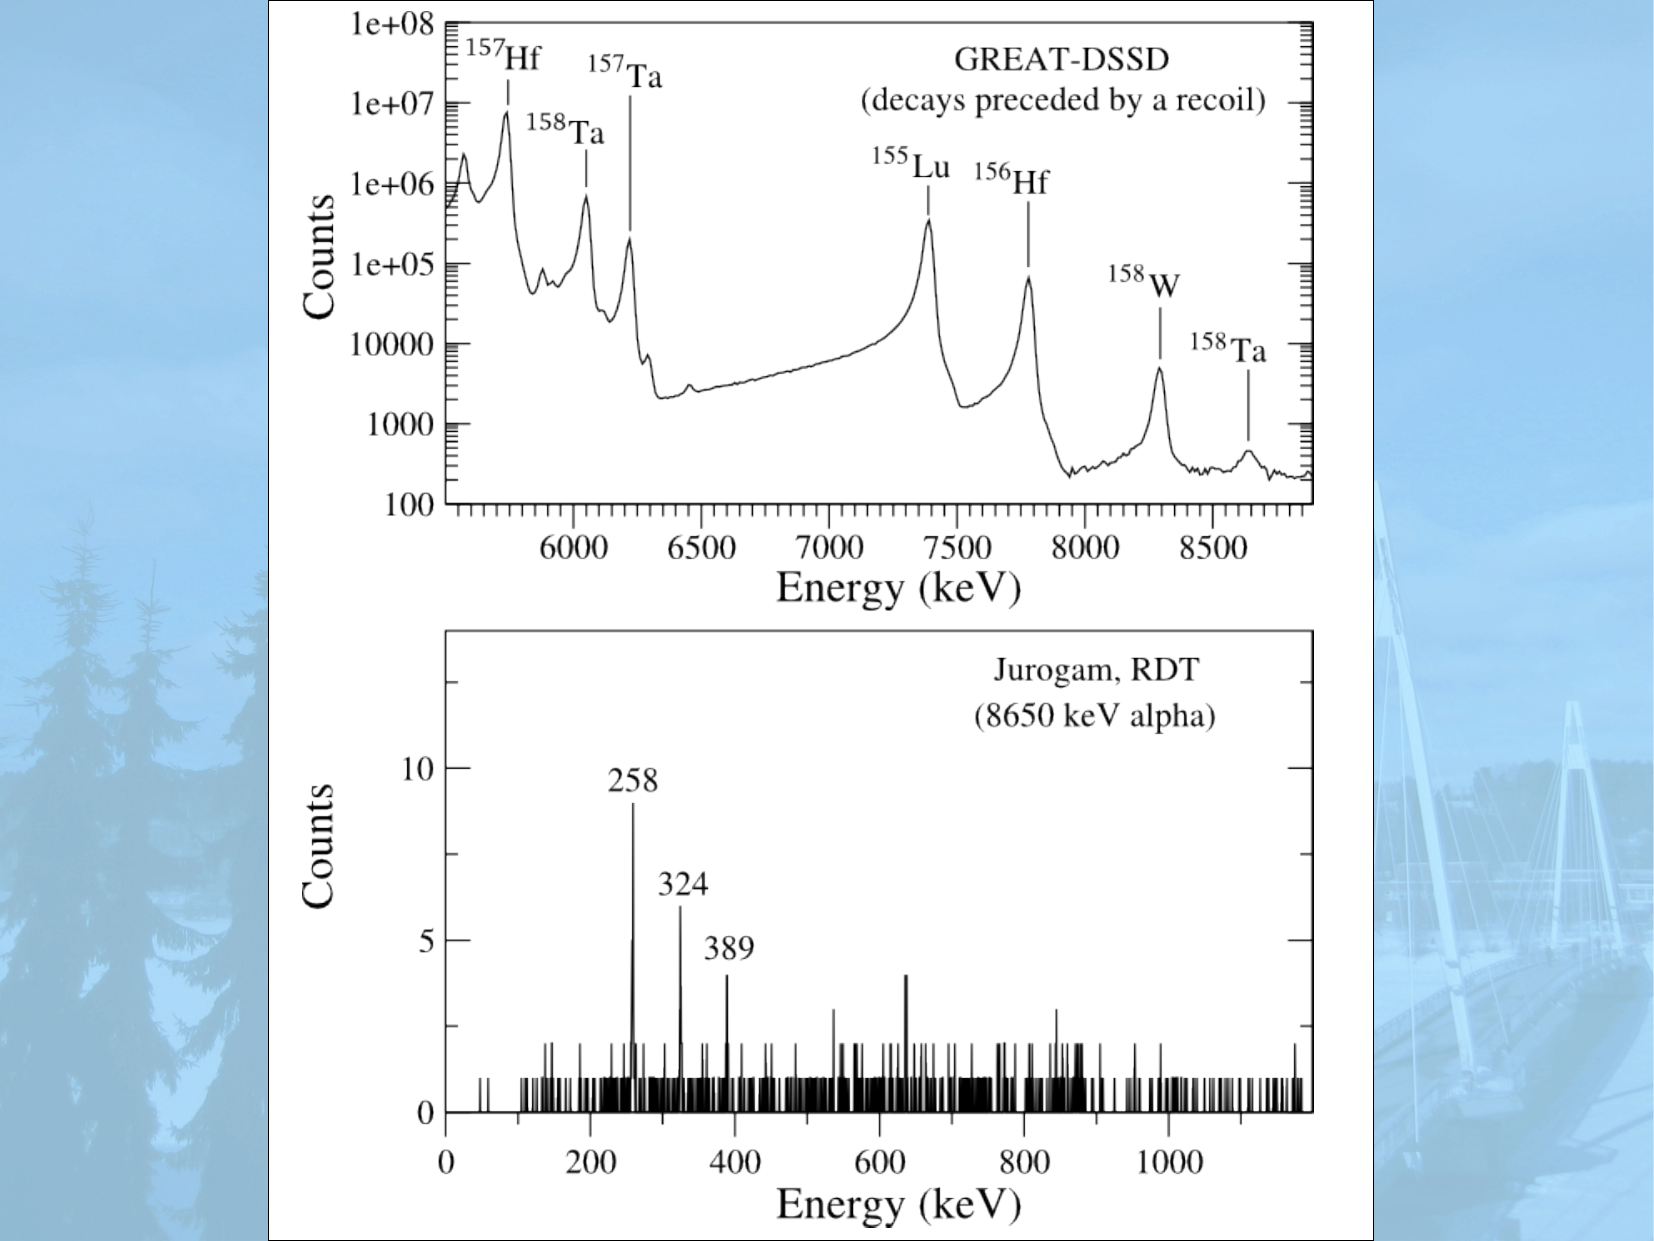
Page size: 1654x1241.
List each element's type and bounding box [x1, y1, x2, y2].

picture [0, 0, 268, 1241]
picture [1374, 0, 1654, 1241]
picture [302, 11, 1314, 1228]
text_box [268, 0, 1374, 1241]
